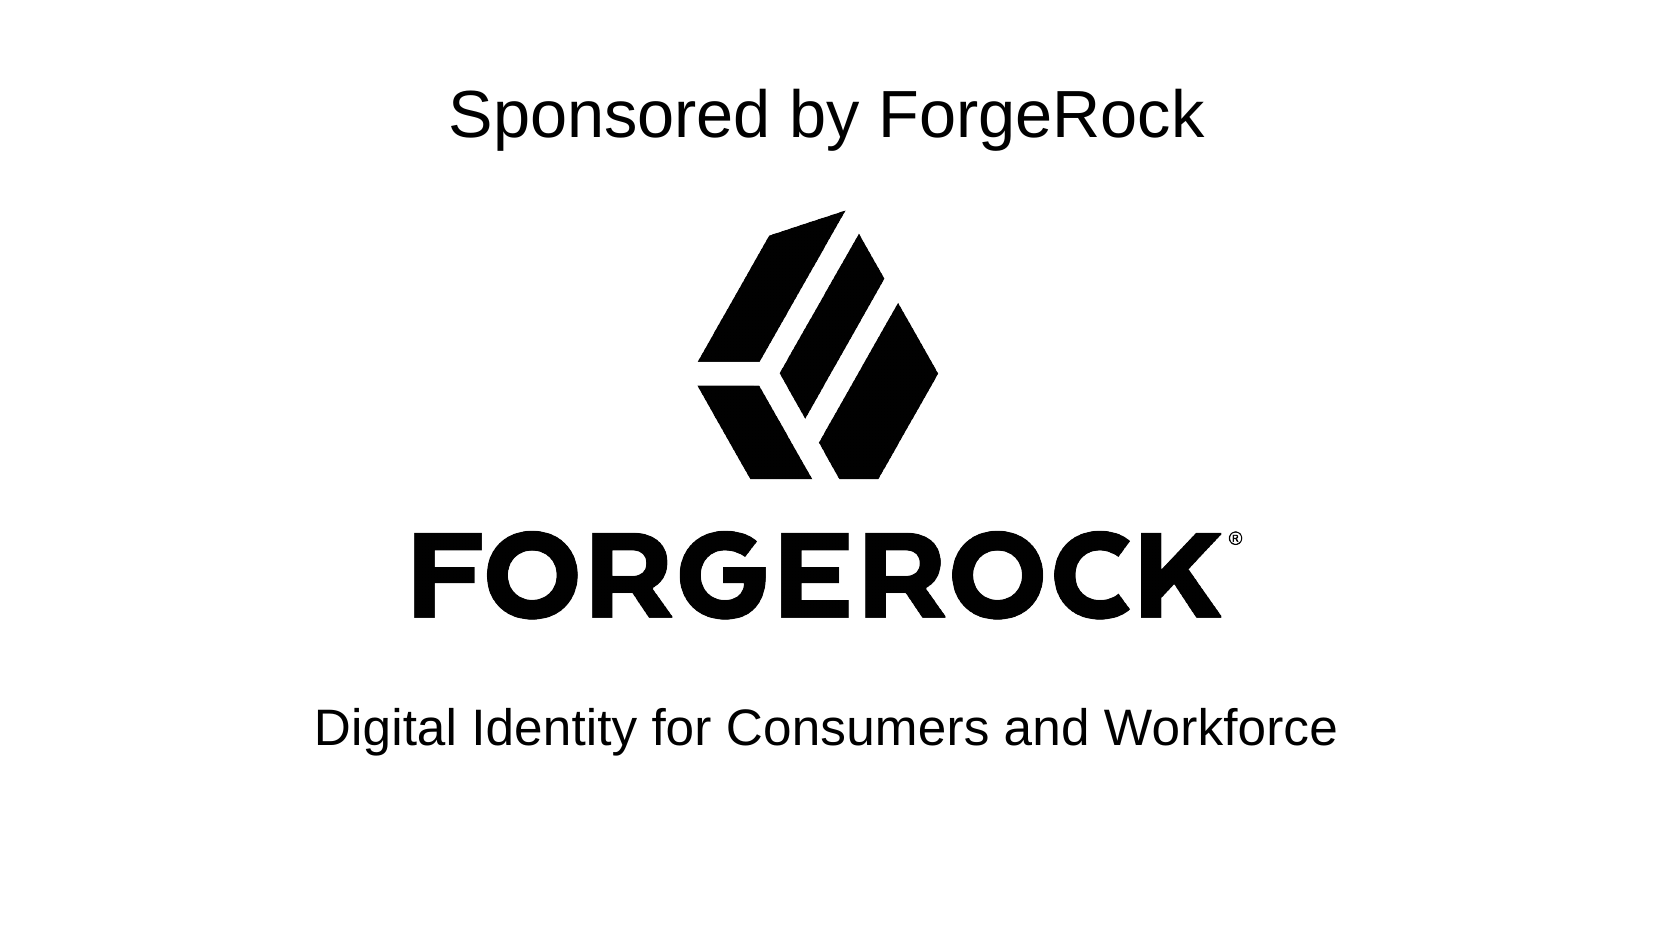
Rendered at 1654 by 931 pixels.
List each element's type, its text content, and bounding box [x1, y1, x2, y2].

title Sponsored by ForgeRock [82, 37, 1571, 193]
list Digital Identity for Consumers and Workforce [82, 217, 1571, 758]
picture [376, 167, 1273, 672]
